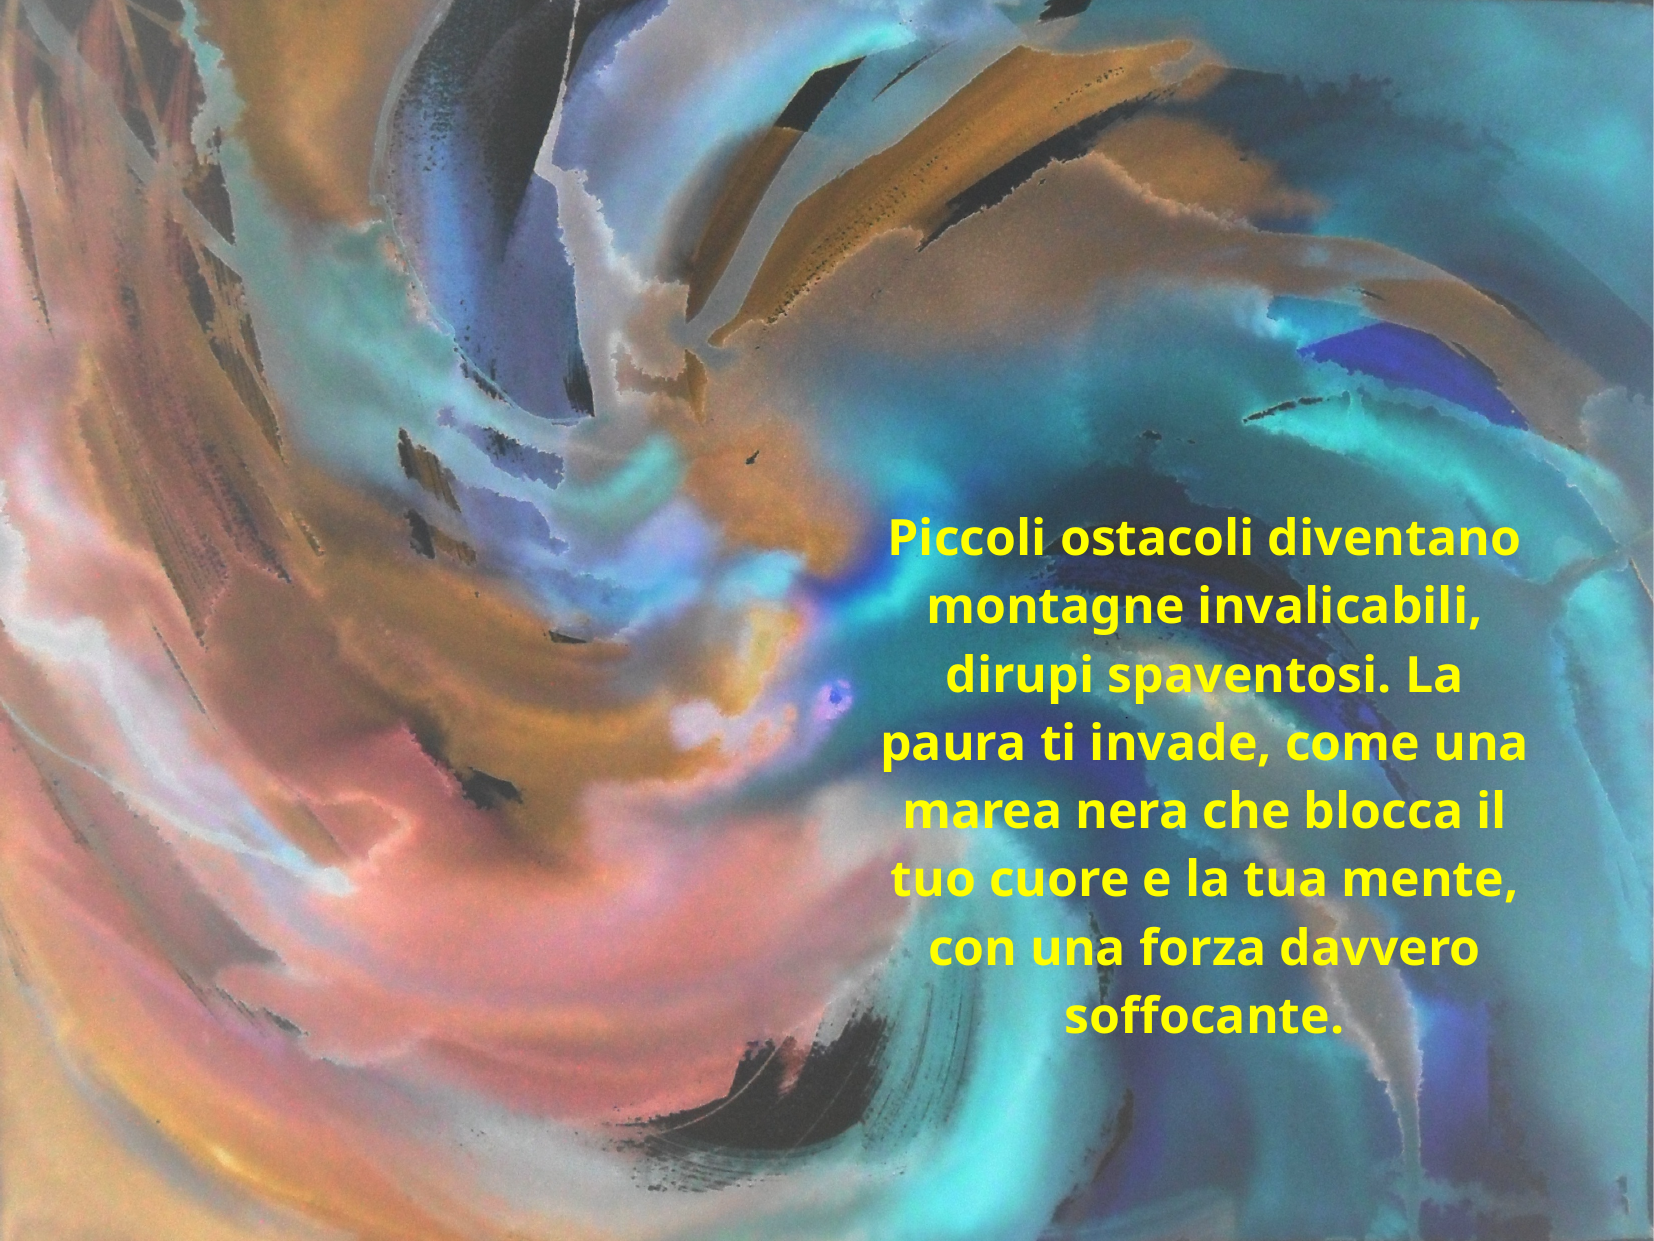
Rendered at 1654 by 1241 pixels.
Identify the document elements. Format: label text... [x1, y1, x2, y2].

picture [0, 0, 1654, 1241]
list Piccoli ostacoli diventano montagne invalicabili, dirupi spaventosi. La paura ti invade, come una marea nera che blocca il tuo cuore e la tua mente, con una forza davvero soffocante. [797, 501, 1542, 1144]
